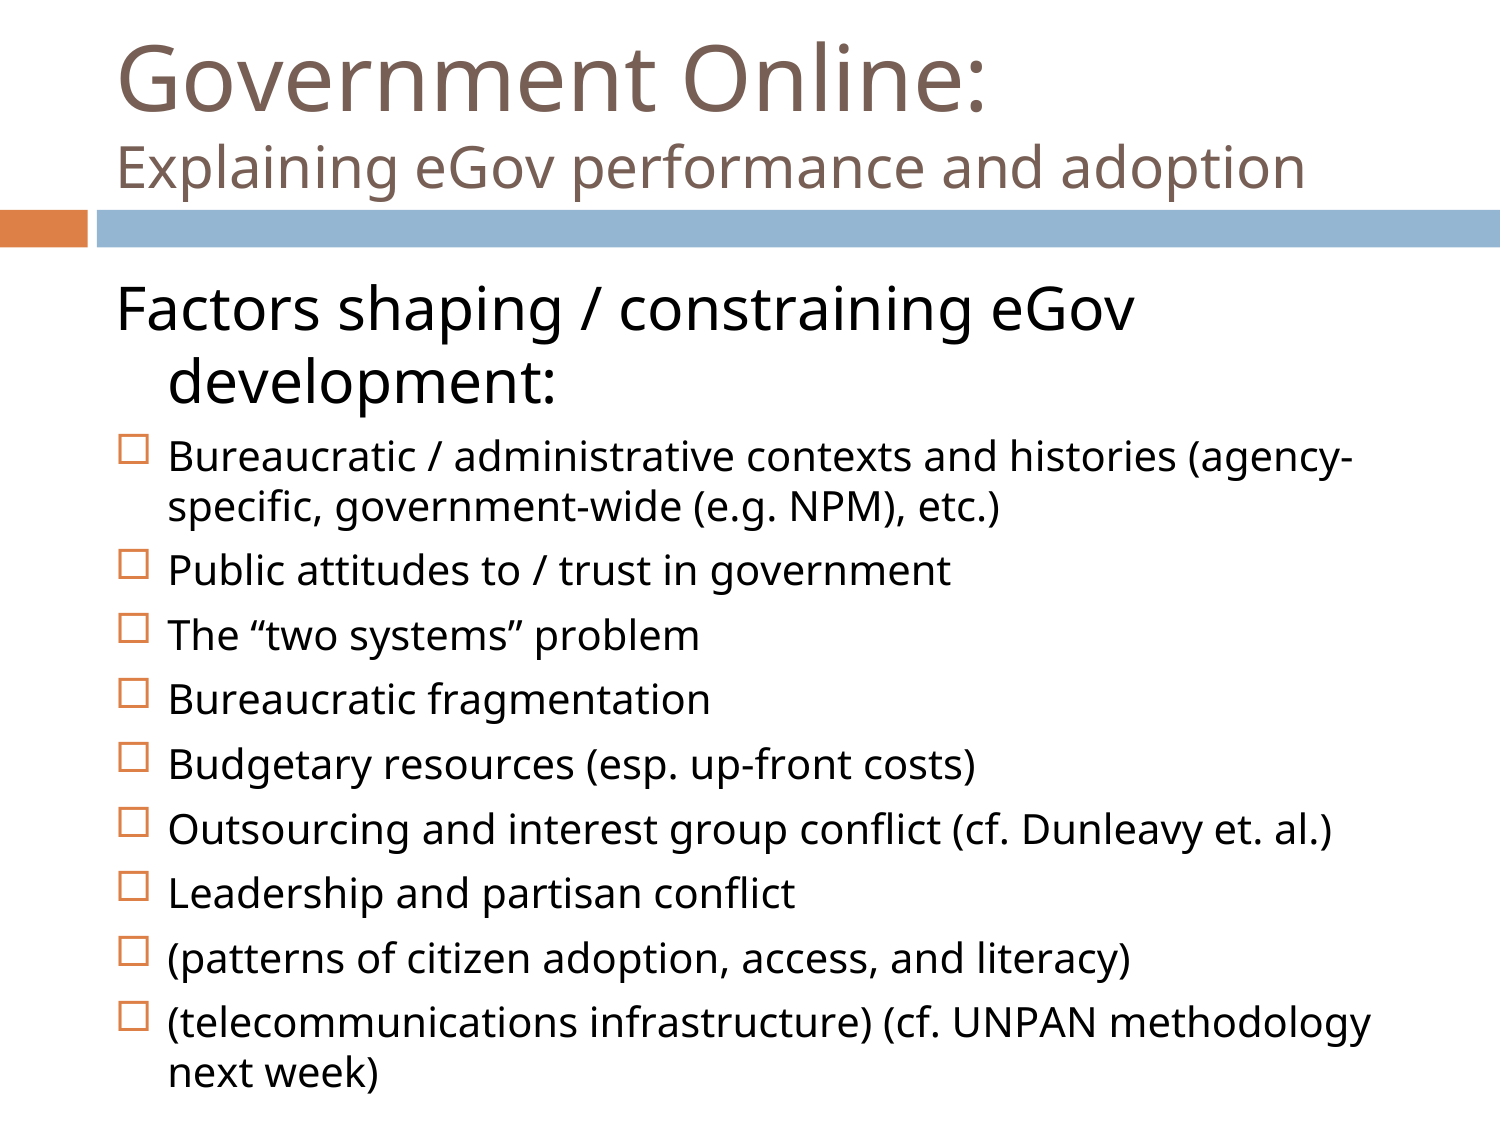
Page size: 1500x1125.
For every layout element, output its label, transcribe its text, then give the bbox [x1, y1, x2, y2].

text_box Factors shaping / constraining eGov development: Bureaucratic / administrative contexts and histories (agency-specific, government-wide (e.g. NPM), etc.) Public attitudes to / trust in government The “two systems” problem Bureaucratic fragmentation Budgetary resources (esp. up-front costs) Outsourcing and interest group conflict (cf. Dunleavy et. al.) Leadership and partisan conflict (patterns of citizen adoption, access, and literacy) (telecommunications infrastructure) (cf. UNPAN methodology next week) [100, 262, 1439, 1001]
text_box Government Online: Explaining eGov performance and adoption [100, 12, 1439, 208]
